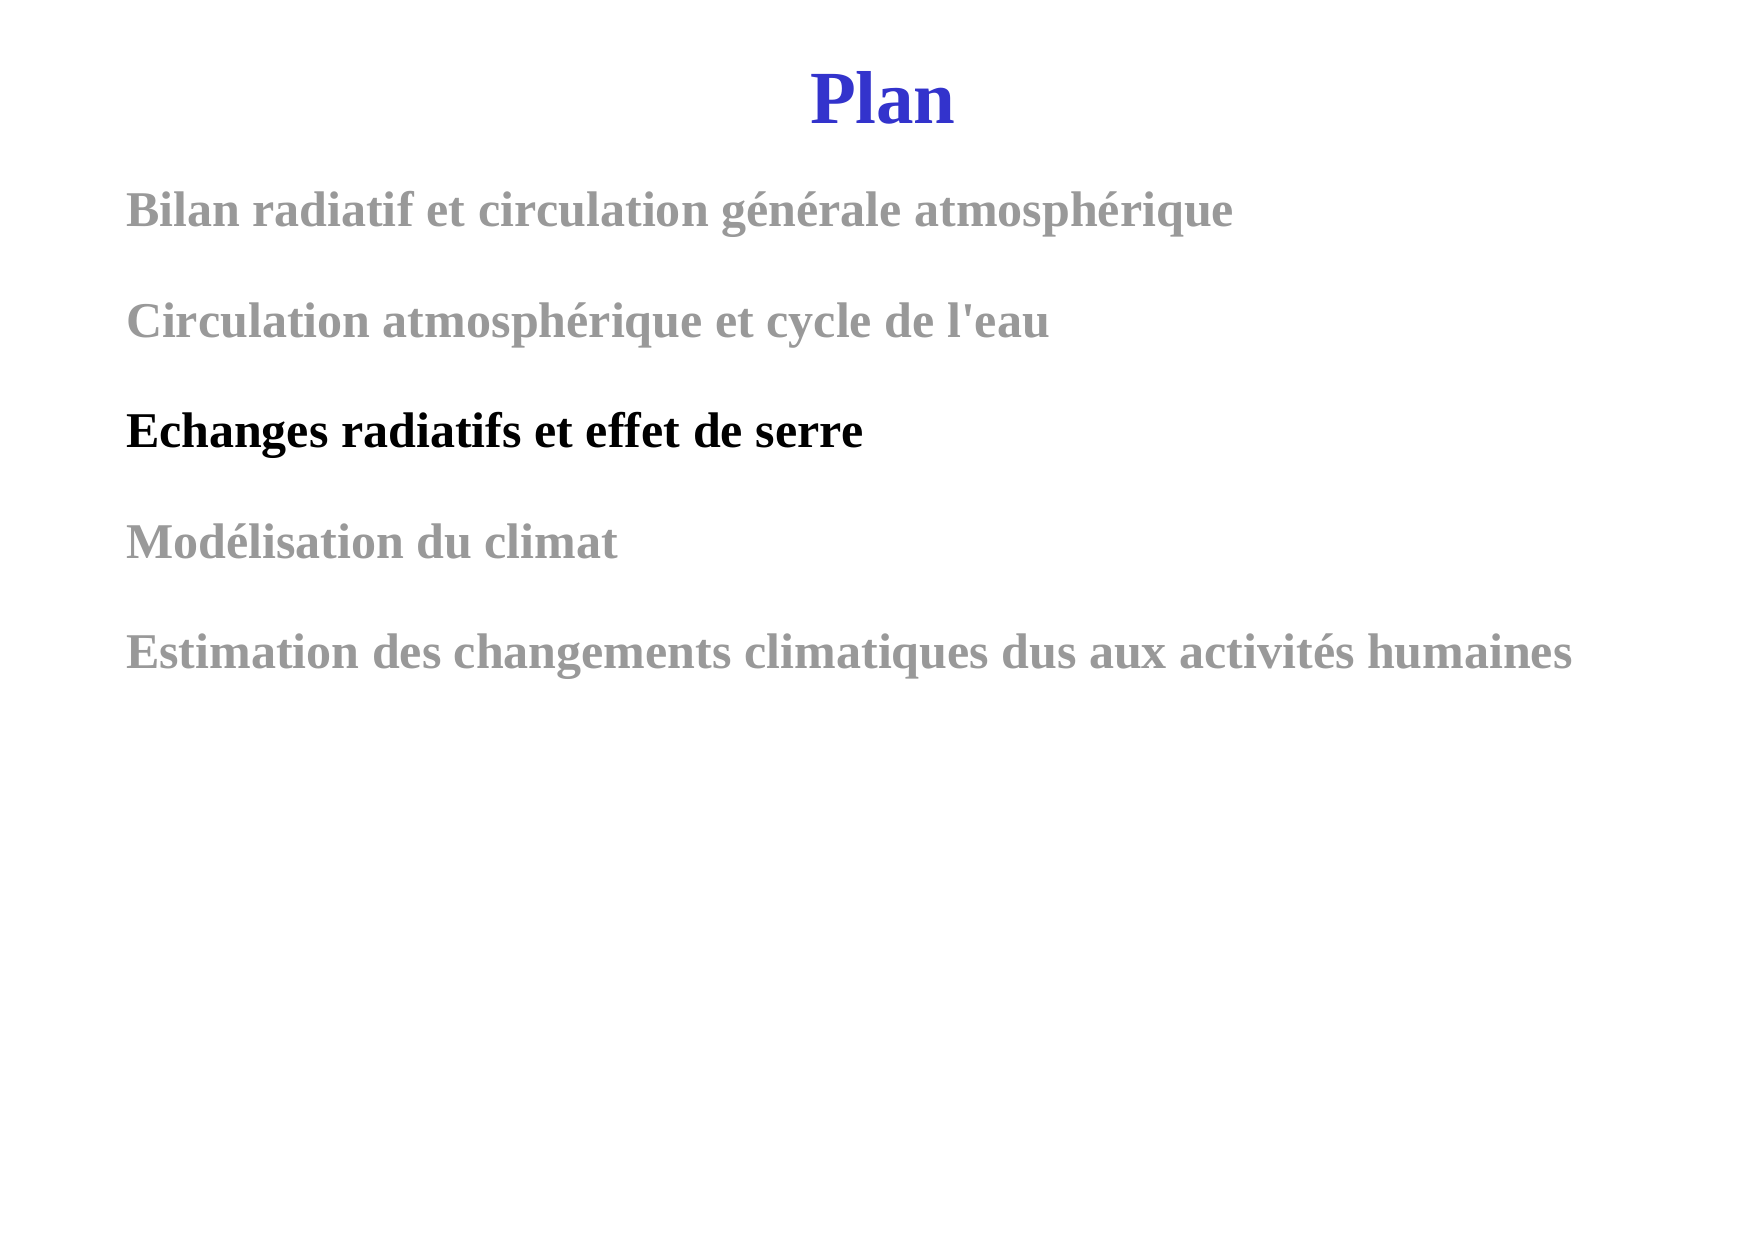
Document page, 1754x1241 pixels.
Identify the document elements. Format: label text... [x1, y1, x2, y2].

text_box Bilan radiatif et circulation générale atmosphérique Circulation atmosphérique et cycle de l'eau Echanges radiatifs et effet de serre Modélisation du climat Estimation des changements climatiques dus aux activités humaines [113, 182, 1692, 680]
text_box Plan [50, 53, 1716, 147]
